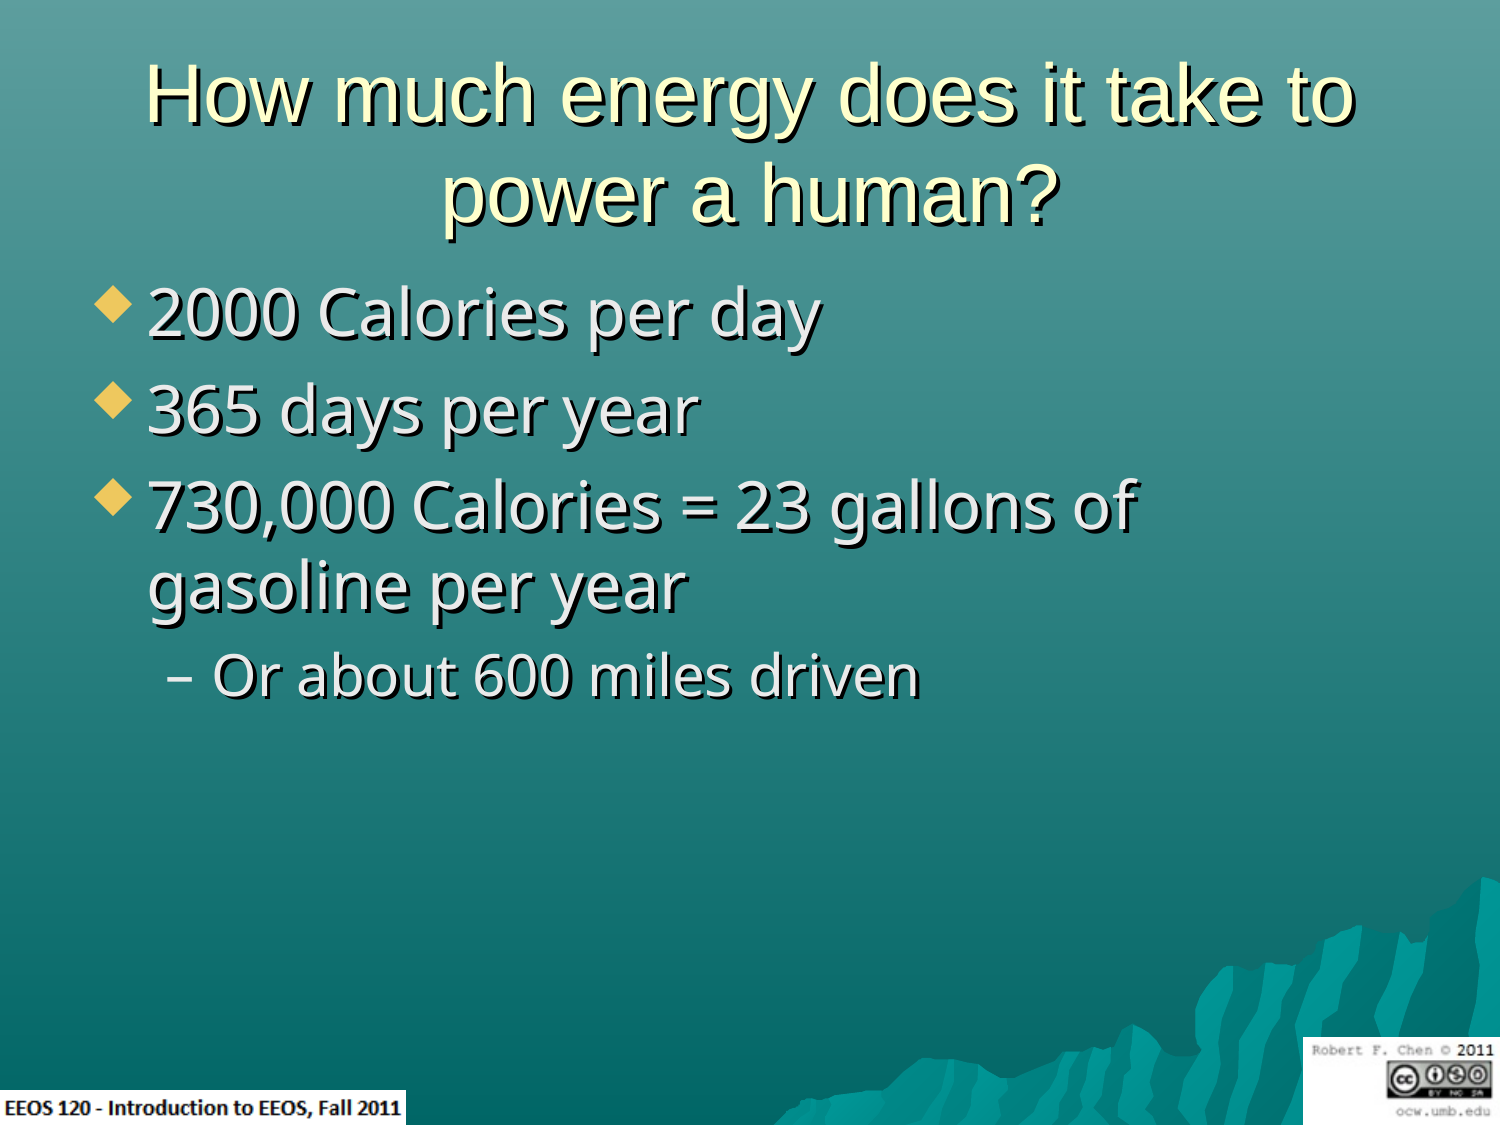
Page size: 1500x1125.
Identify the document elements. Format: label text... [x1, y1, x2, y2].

list 2000 Calories per day 365 days per year 730,000 Calories = 23 gallons of gasoline per year Or about 600 miles driven [75, 262, 1426, 1006]
title How much energy does it take to power a human? [75, 31, 1426, 247]
picture [1303, 1037, 1500, 1125]
picture [0, 1090, 406, 1125]
